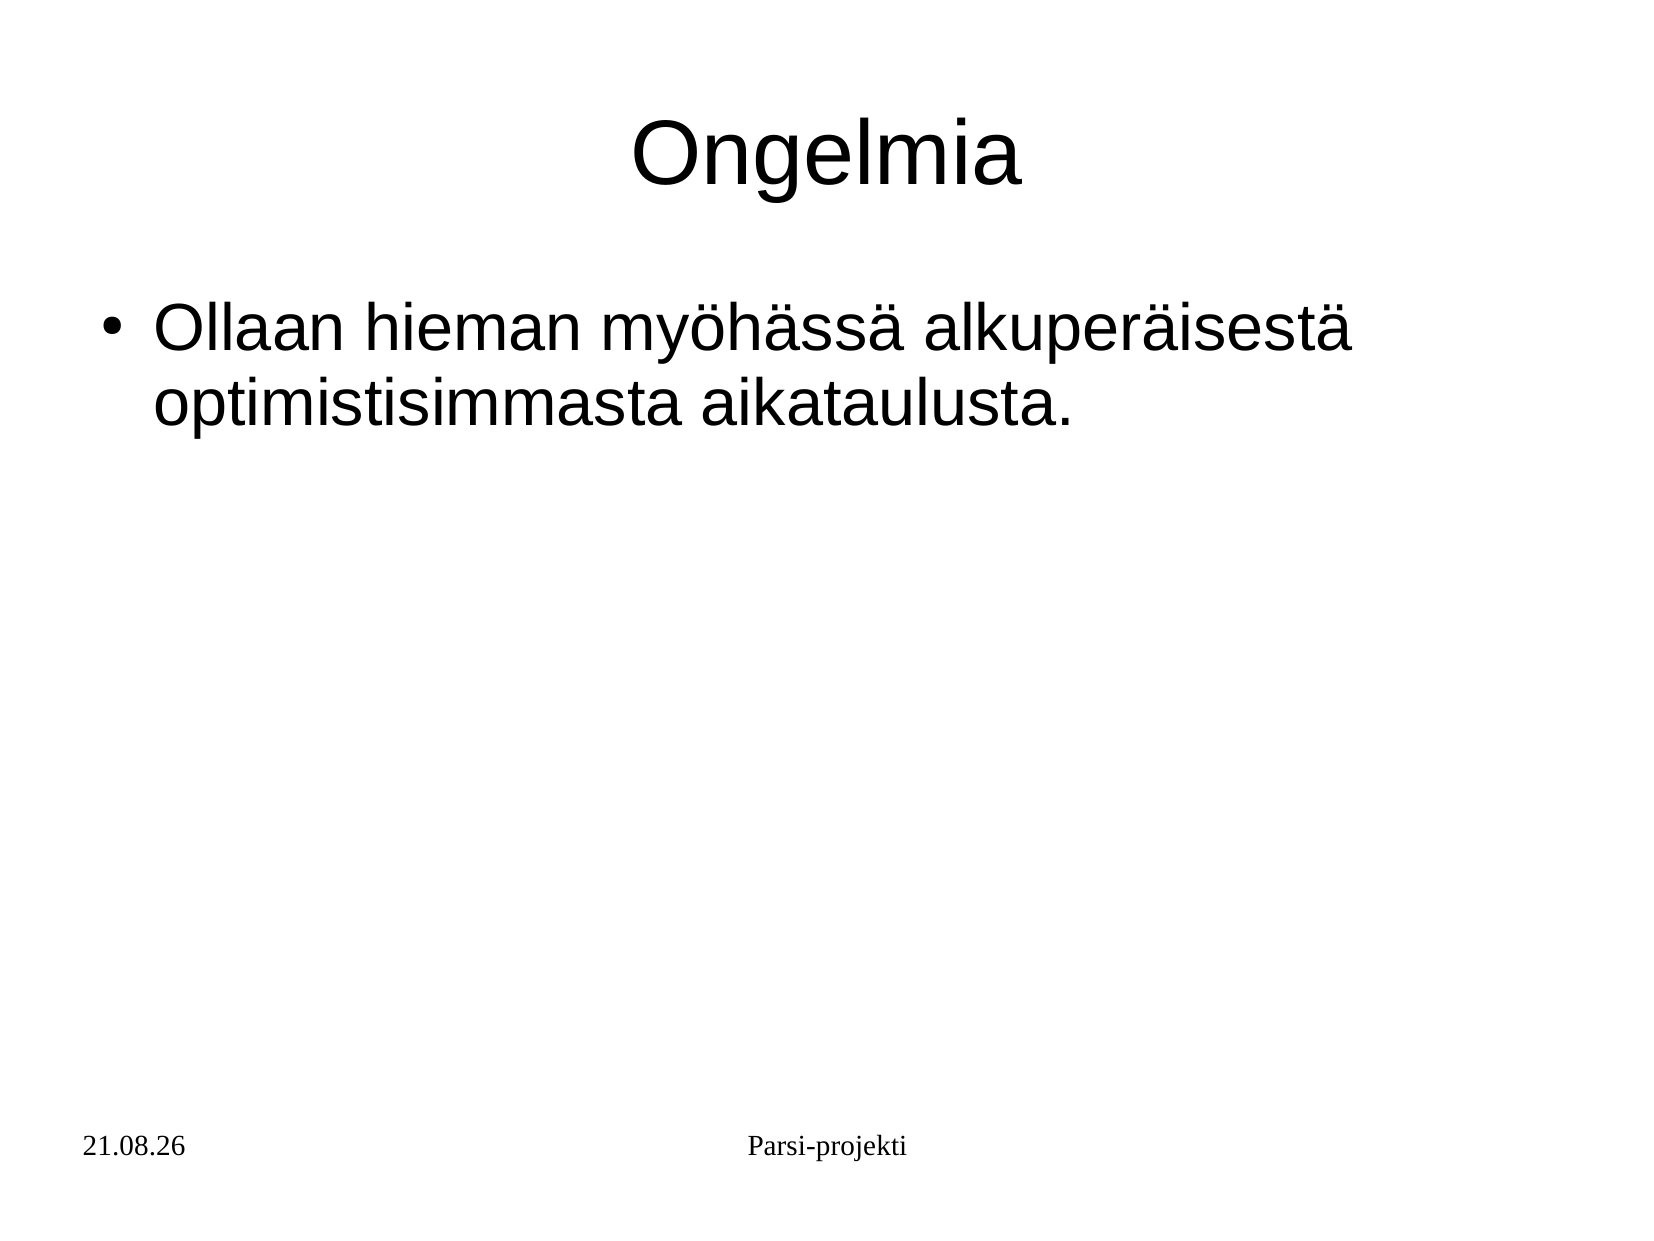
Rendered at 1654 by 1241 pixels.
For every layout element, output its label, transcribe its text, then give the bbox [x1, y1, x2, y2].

list Ollaan hieman myöhässä alkuperäisestä optimistisimmasta aikataulusta. [82, 290, 1571, 1109]
title Ongelmia [82, 49, 1571, 257]
